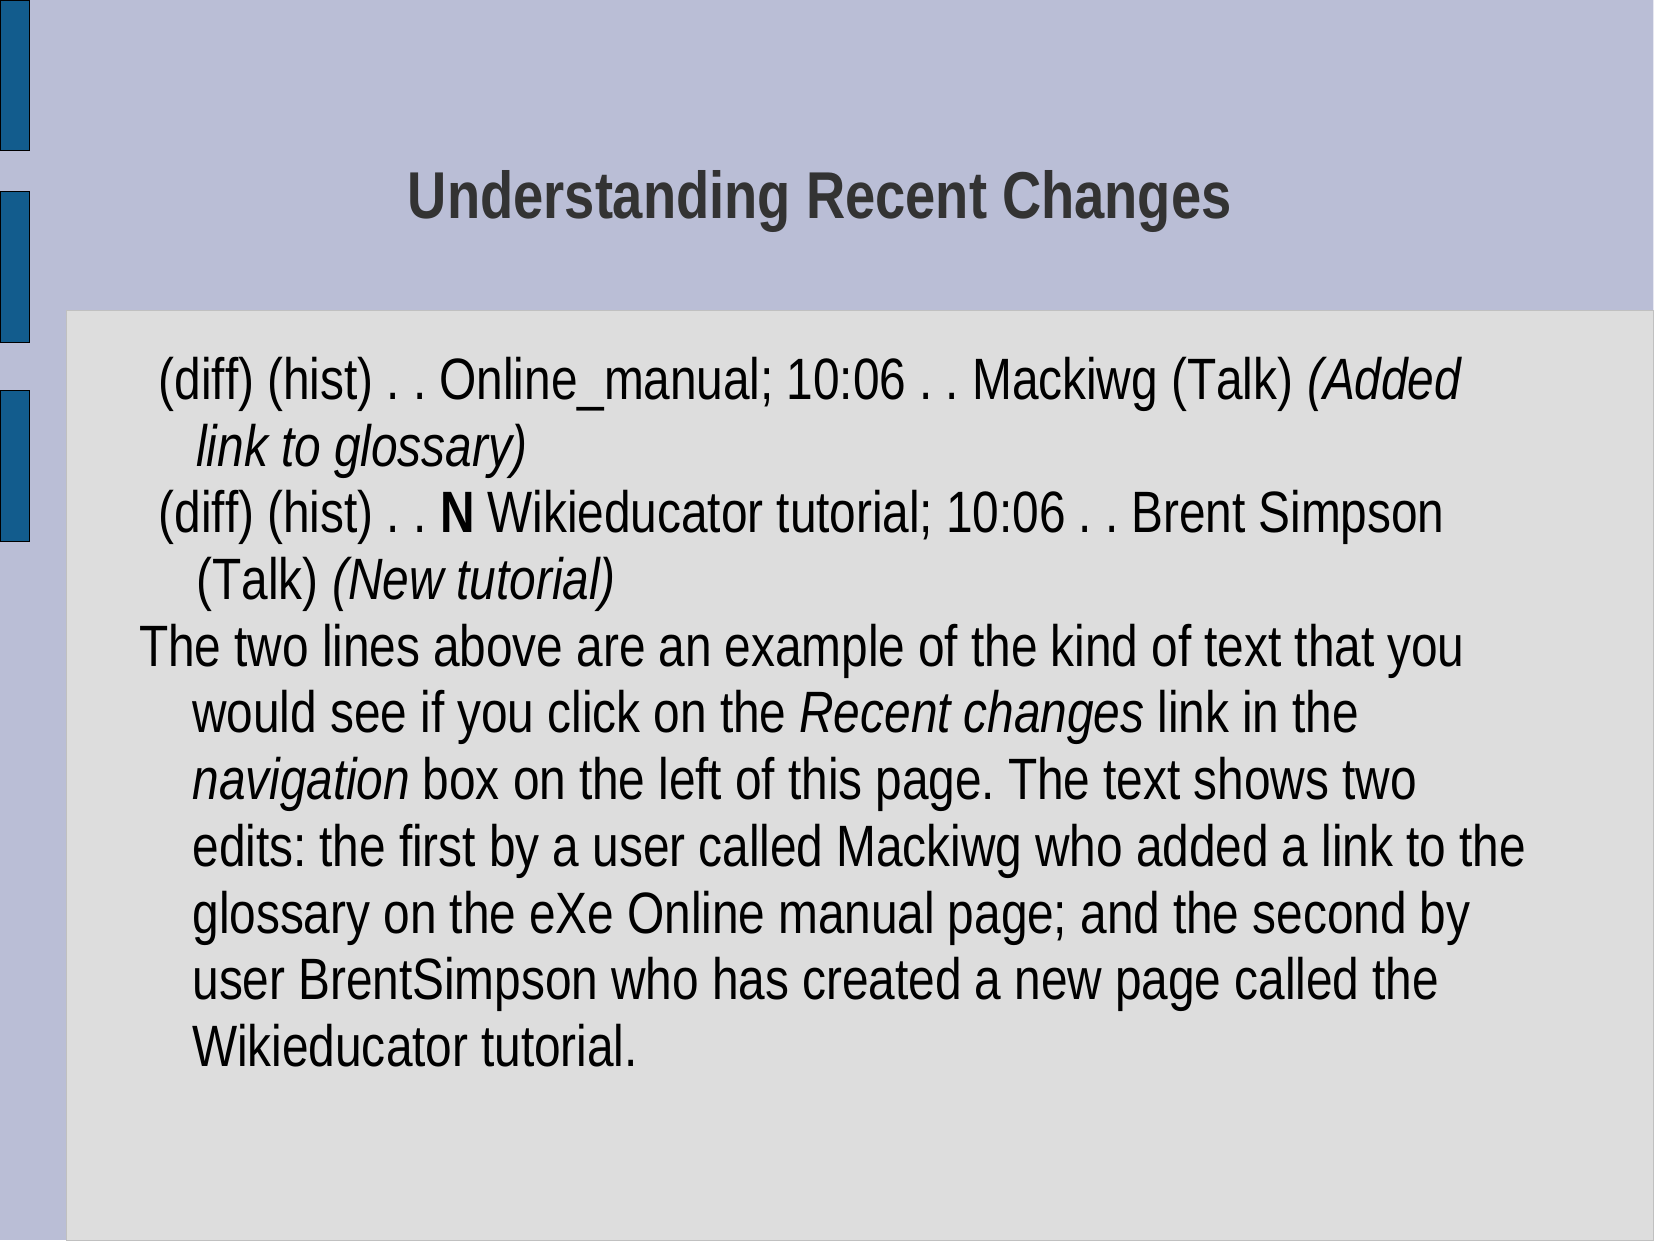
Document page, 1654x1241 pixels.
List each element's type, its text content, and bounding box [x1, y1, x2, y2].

title Understanding Recent Changes [121, 91, 1534, 299]
list (diff) (hist) . . Online_manual; 10:06 . . Mackiwg (Talk) (Added link to glossary) (diff) (hist) . . N Wikieducator tutorial; 10:06 . . Brent Simpson (Talk) (New tutorial) The two lines above are an example of the kind of text that you would see if you click on the Recent changes link in the navigation box on the left of this page. The text shows two edits: the first by a user called Mackiwg who added a link to the glossary on the eXe Online manual page; and the second by user BrentSimpson who has created a new page called the Wikieducator tutorial. [121, 344, 1534, 1127]
